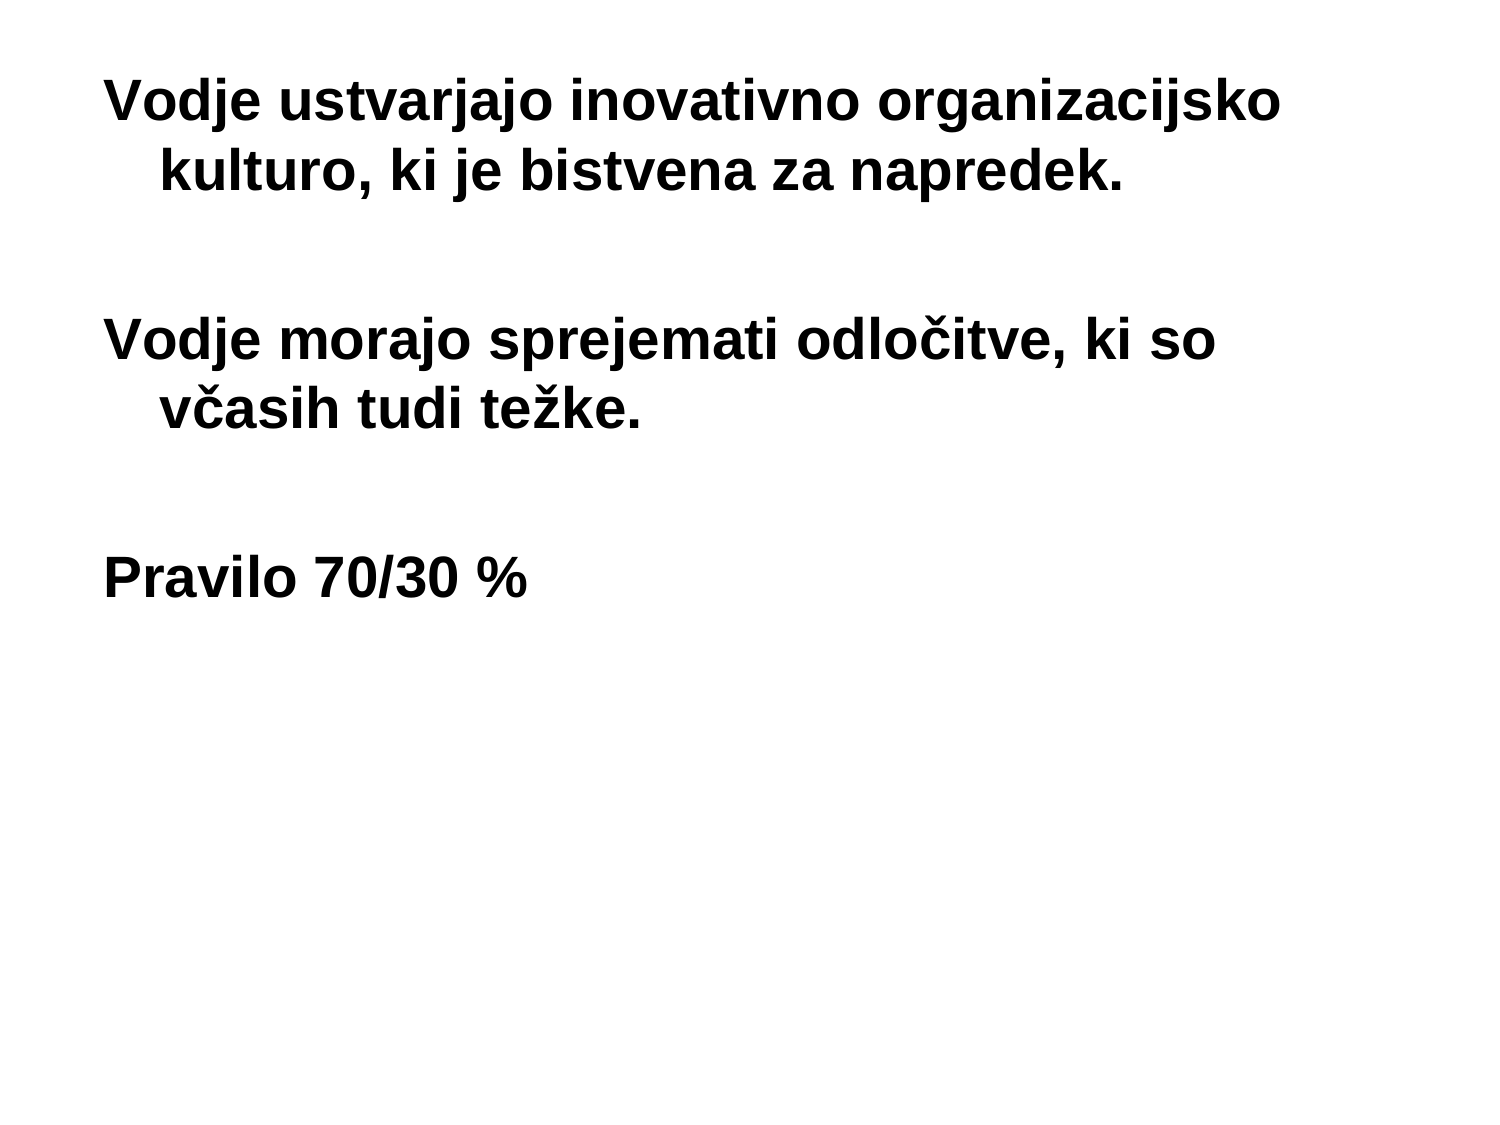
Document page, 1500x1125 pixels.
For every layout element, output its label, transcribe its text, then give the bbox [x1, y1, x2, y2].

list Vodje ustvarjajo inovativno organizacijsko kulturo, ki je bistvena za napredek. Vodje morajo sprejemati odločitve, ki so včasih tudi težke. Pravilo 70/30 % [88, 54, 1388, 988]
